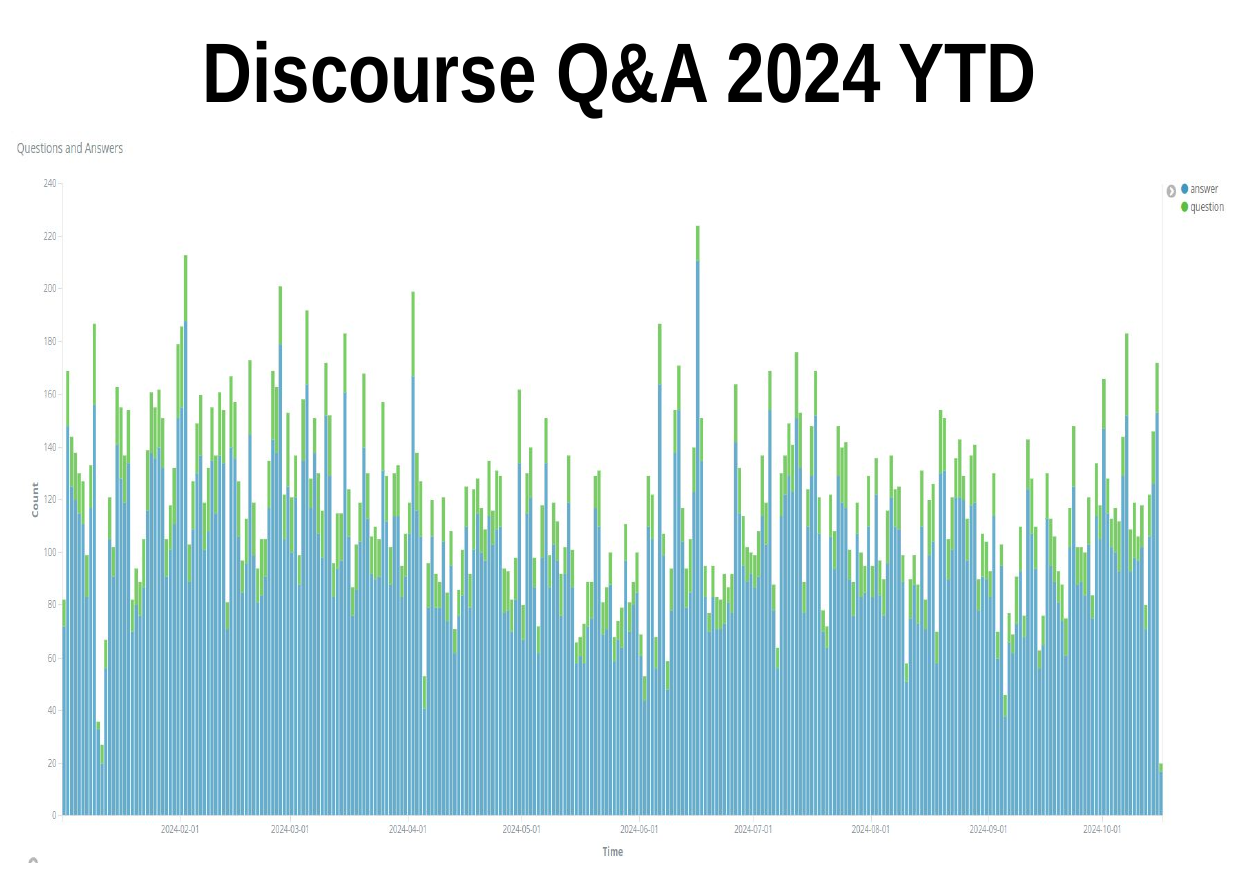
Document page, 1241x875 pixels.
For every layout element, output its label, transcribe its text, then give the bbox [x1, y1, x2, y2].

title Discourse Q&A 2024 YTD [11, 12, 1229, 131]
picture [11, 131, 1229, 863]
